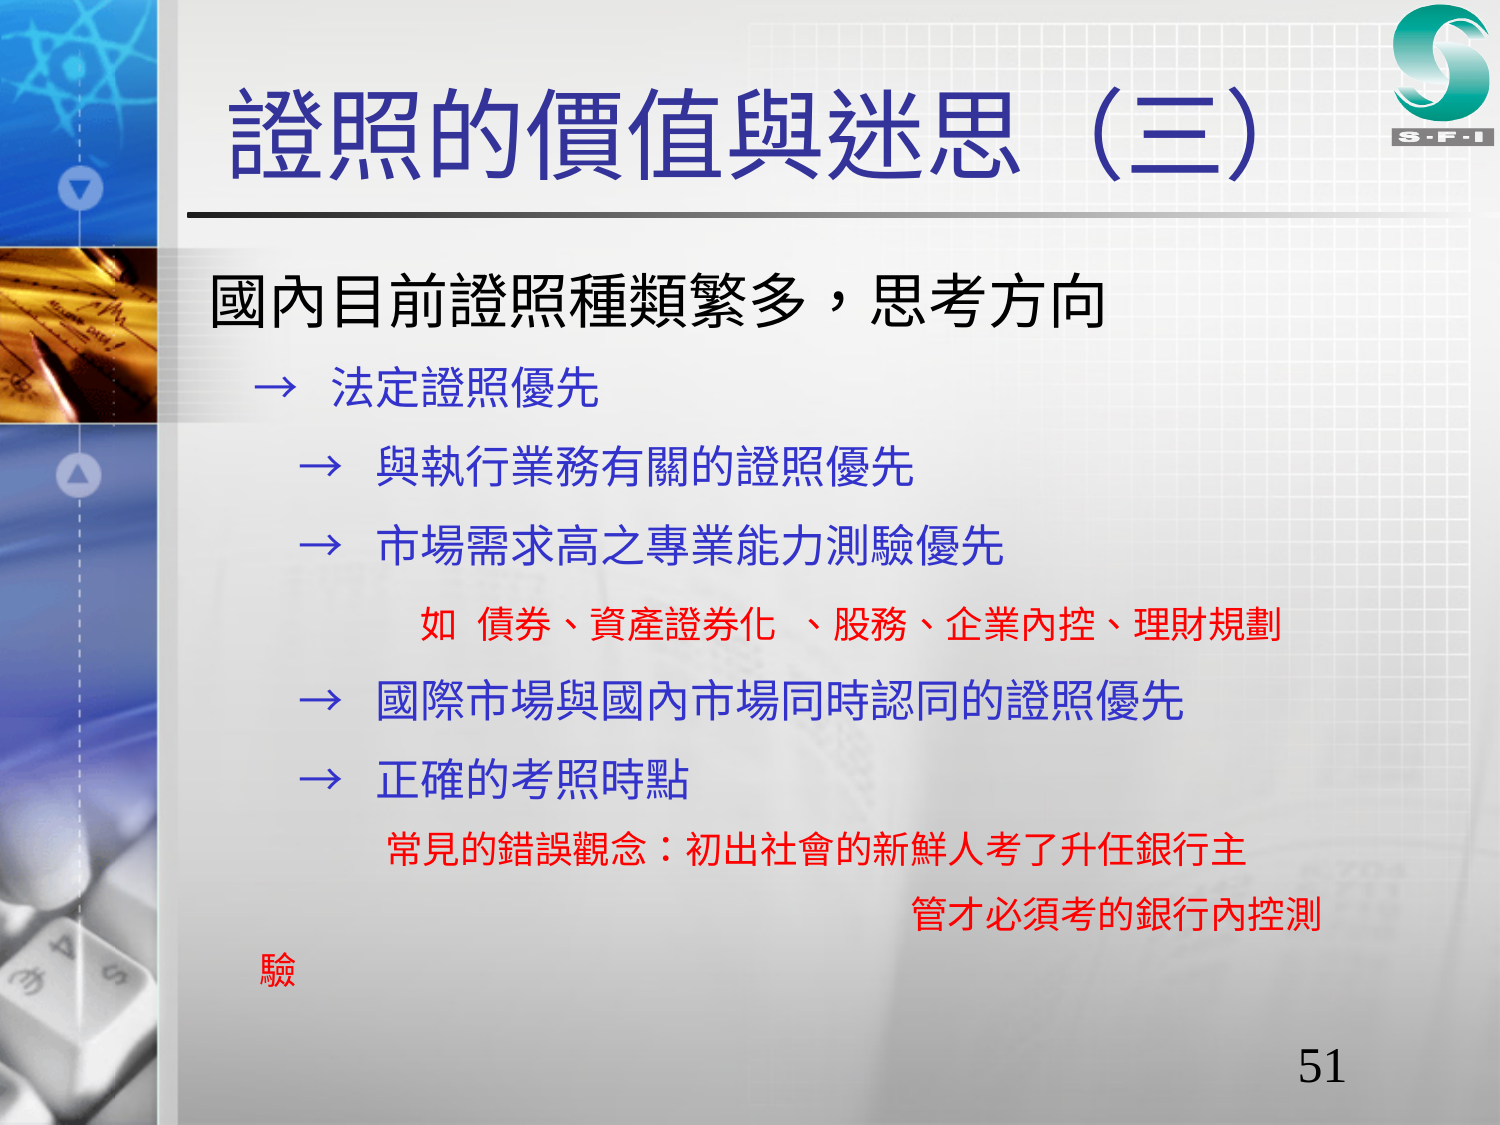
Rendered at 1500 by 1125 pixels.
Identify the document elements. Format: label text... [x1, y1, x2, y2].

list 國內目前證照種類繁多，思考方向 → 法定證照優先 → 與執行業務有關的證照優先 → 市場需求高之專業能力測驗優先 如 債券、資產證券化 、股務、企業內控、理財規劃 → 國際市場與國內市場同時認同的證照優先 → 正確的考照時點 常見的錯誤觀念：初出社會的新鮮人考了升任銀行主 管才必須考的銀行內控測驗 [193, 237, 1363, 1006]
picture [0, 0, 1500, 1125]
title 證照的價值與迷思（三） [188, 101, 1363, 201]
